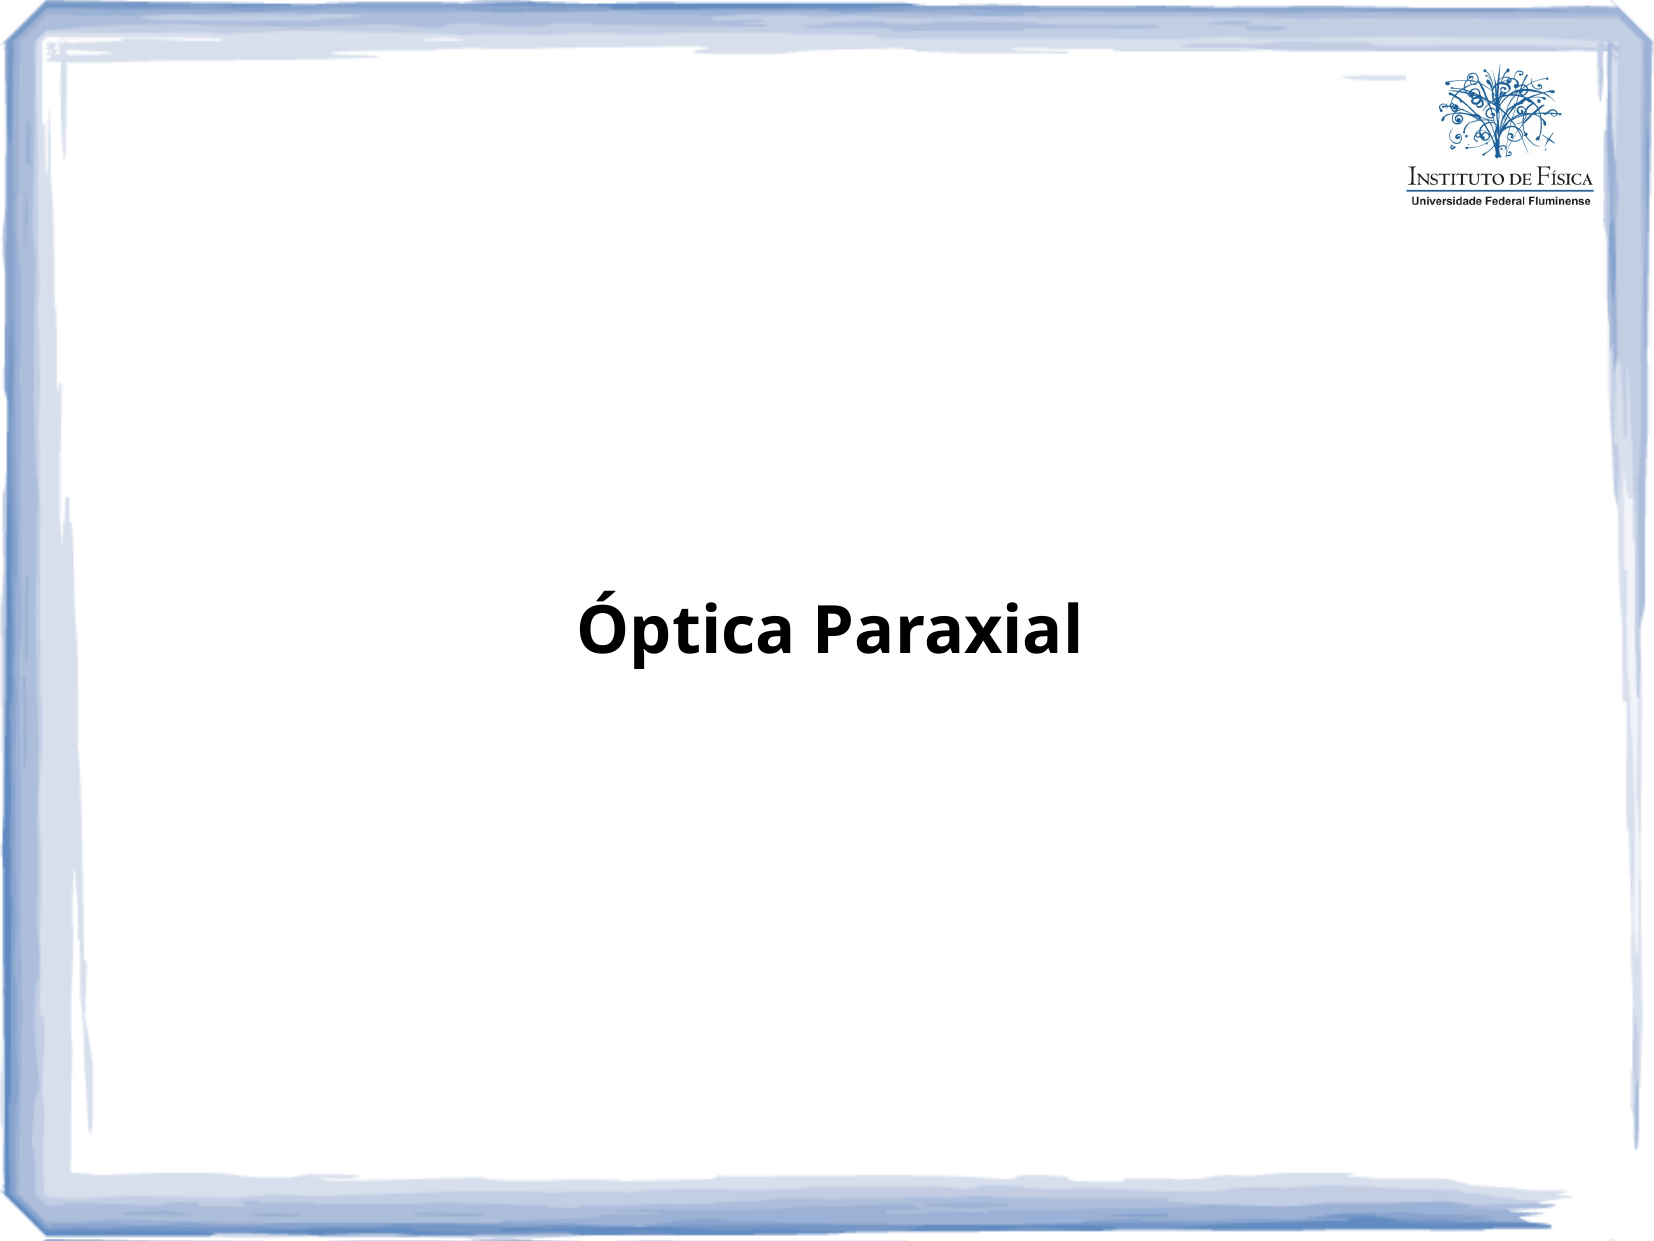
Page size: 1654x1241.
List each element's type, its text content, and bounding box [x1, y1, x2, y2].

picture [0, 0, 1654, 1241]
text_box Óptica Paraxial [561, 575, 1130, 667]
